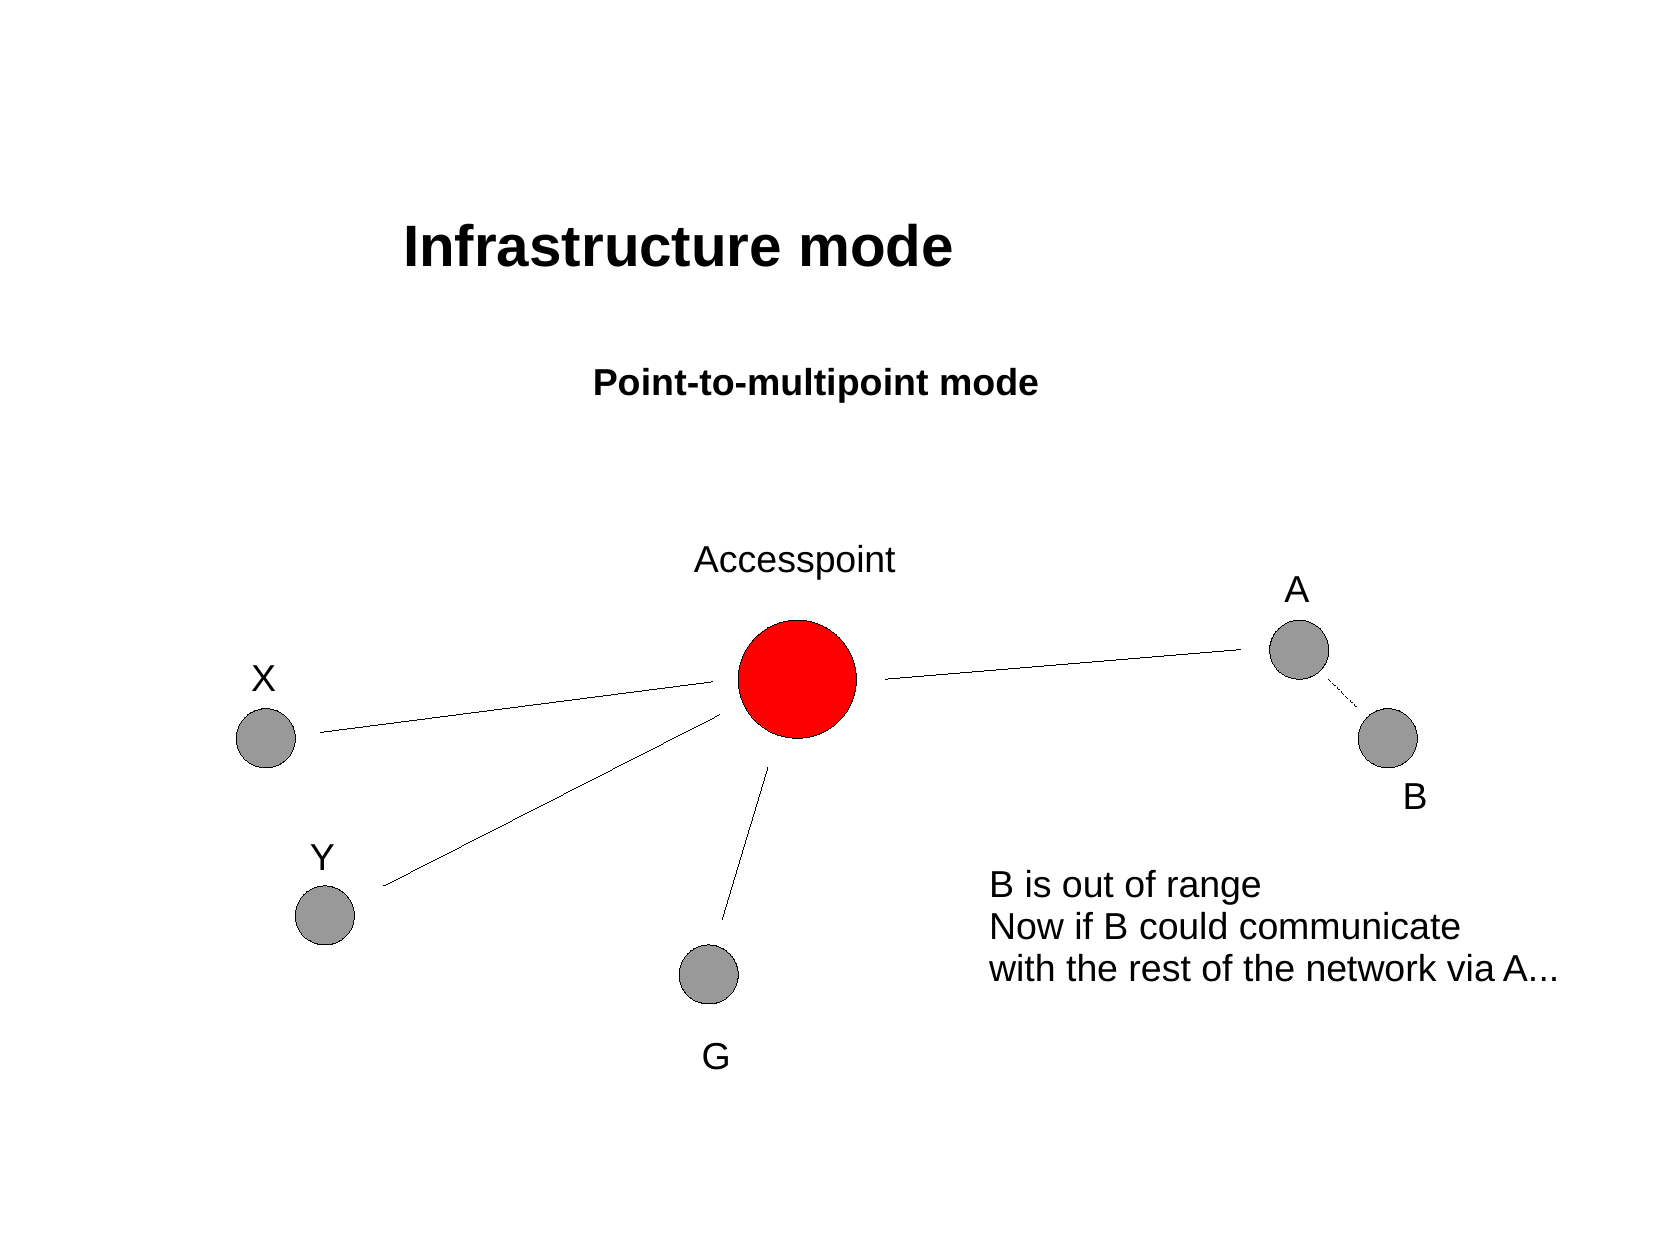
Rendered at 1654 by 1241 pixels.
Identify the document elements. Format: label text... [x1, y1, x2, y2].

text_box B [1387, 767, 1443, 856]
text_box A [1269, 561, 1329, 645]
text_box [295, 886, 355, 945]
text_box Point-to-multipoint mode [578, 353, 1055, 411]
text_box [1269, 620, 1329, 680]
text_box Accesspoint [679, 531, 911, 589]
text_box [679, 944, 739, 1004]
text_box [738, 620, 857, 739]
text_box Infrastructure mode [388, 206, 969, 287]
text_box [236, 708, 296, 768]
text_box [1358, 708, 1418, 768]
text_box X [236, 649, 291, 707]
text_box Y [295, 829, 380, 886]
text_box G [686, 1027, 763, 1112]
text_box B is out of range Now if B could communicate with the rest of the network via A... [974, 856, 1576, 998]
